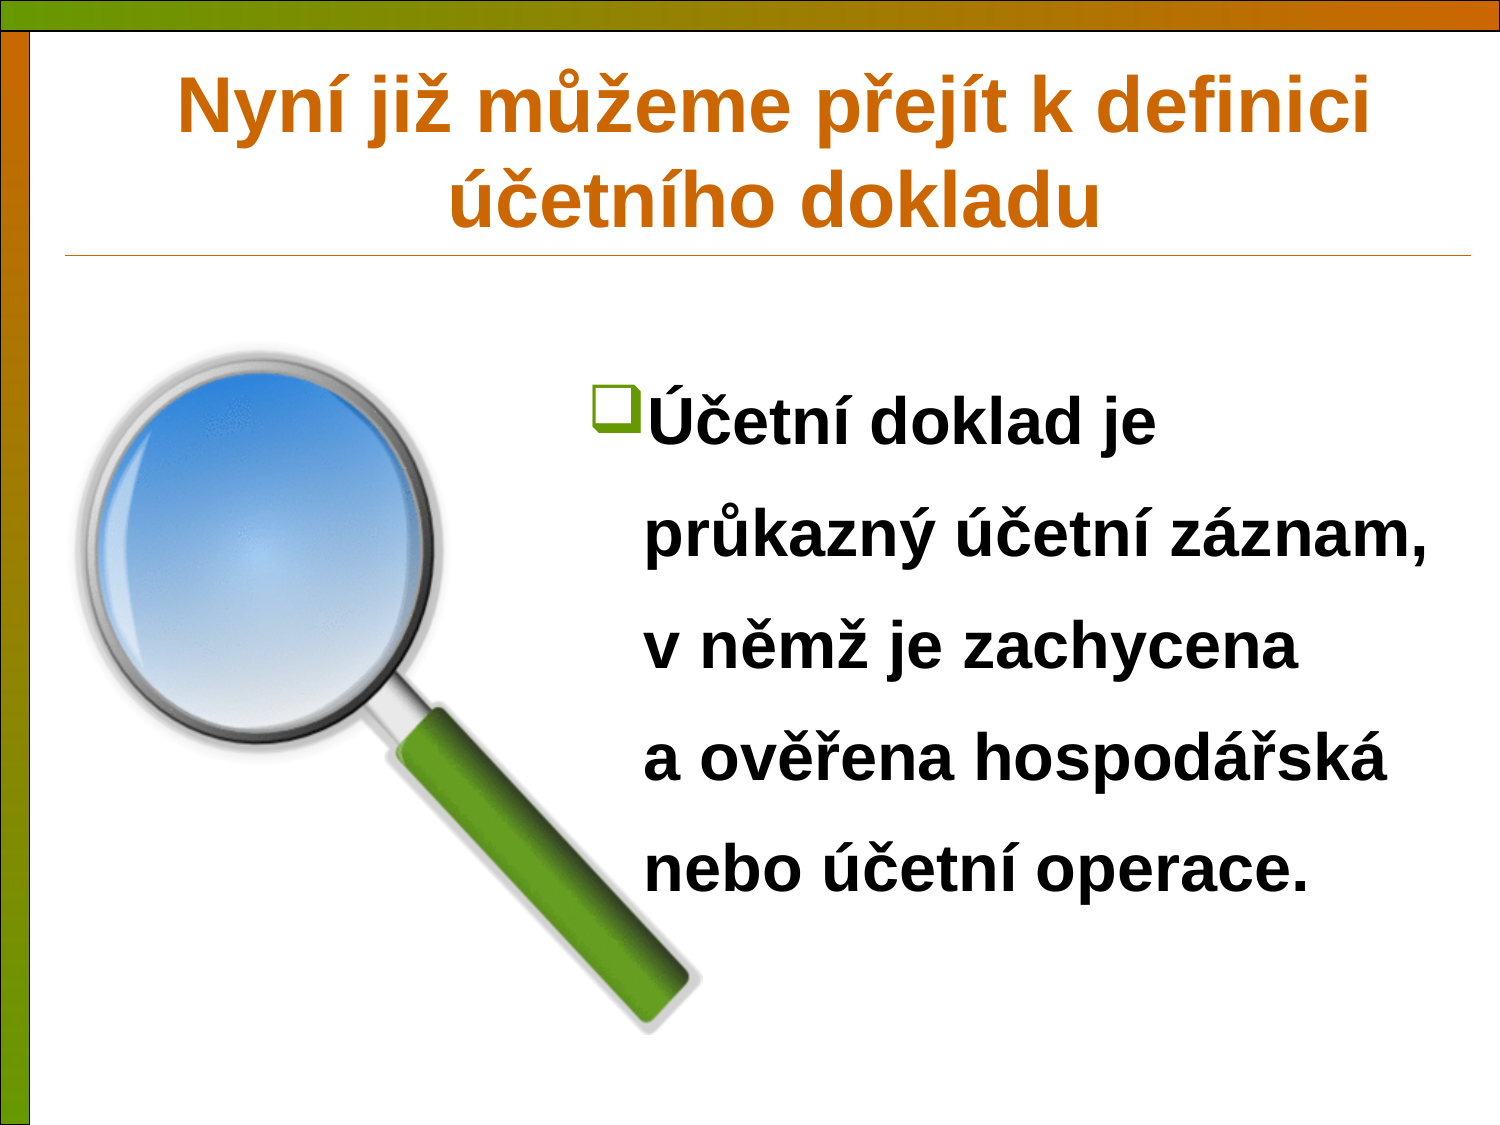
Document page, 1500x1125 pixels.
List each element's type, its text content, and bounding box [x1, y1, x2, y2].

title Nyní již můžeme přejít k definici účetního dokladu [100, 45, 1451, 252]
list Účetní doklad je průkazný účetní záznam, v němž je zachycena a ověřena hospodářská nebo účetní operace. [572, 337, 1459, 1083]
text_box [0, 0, 1500, 1125]
picture [64, 314, 703, 1035]
